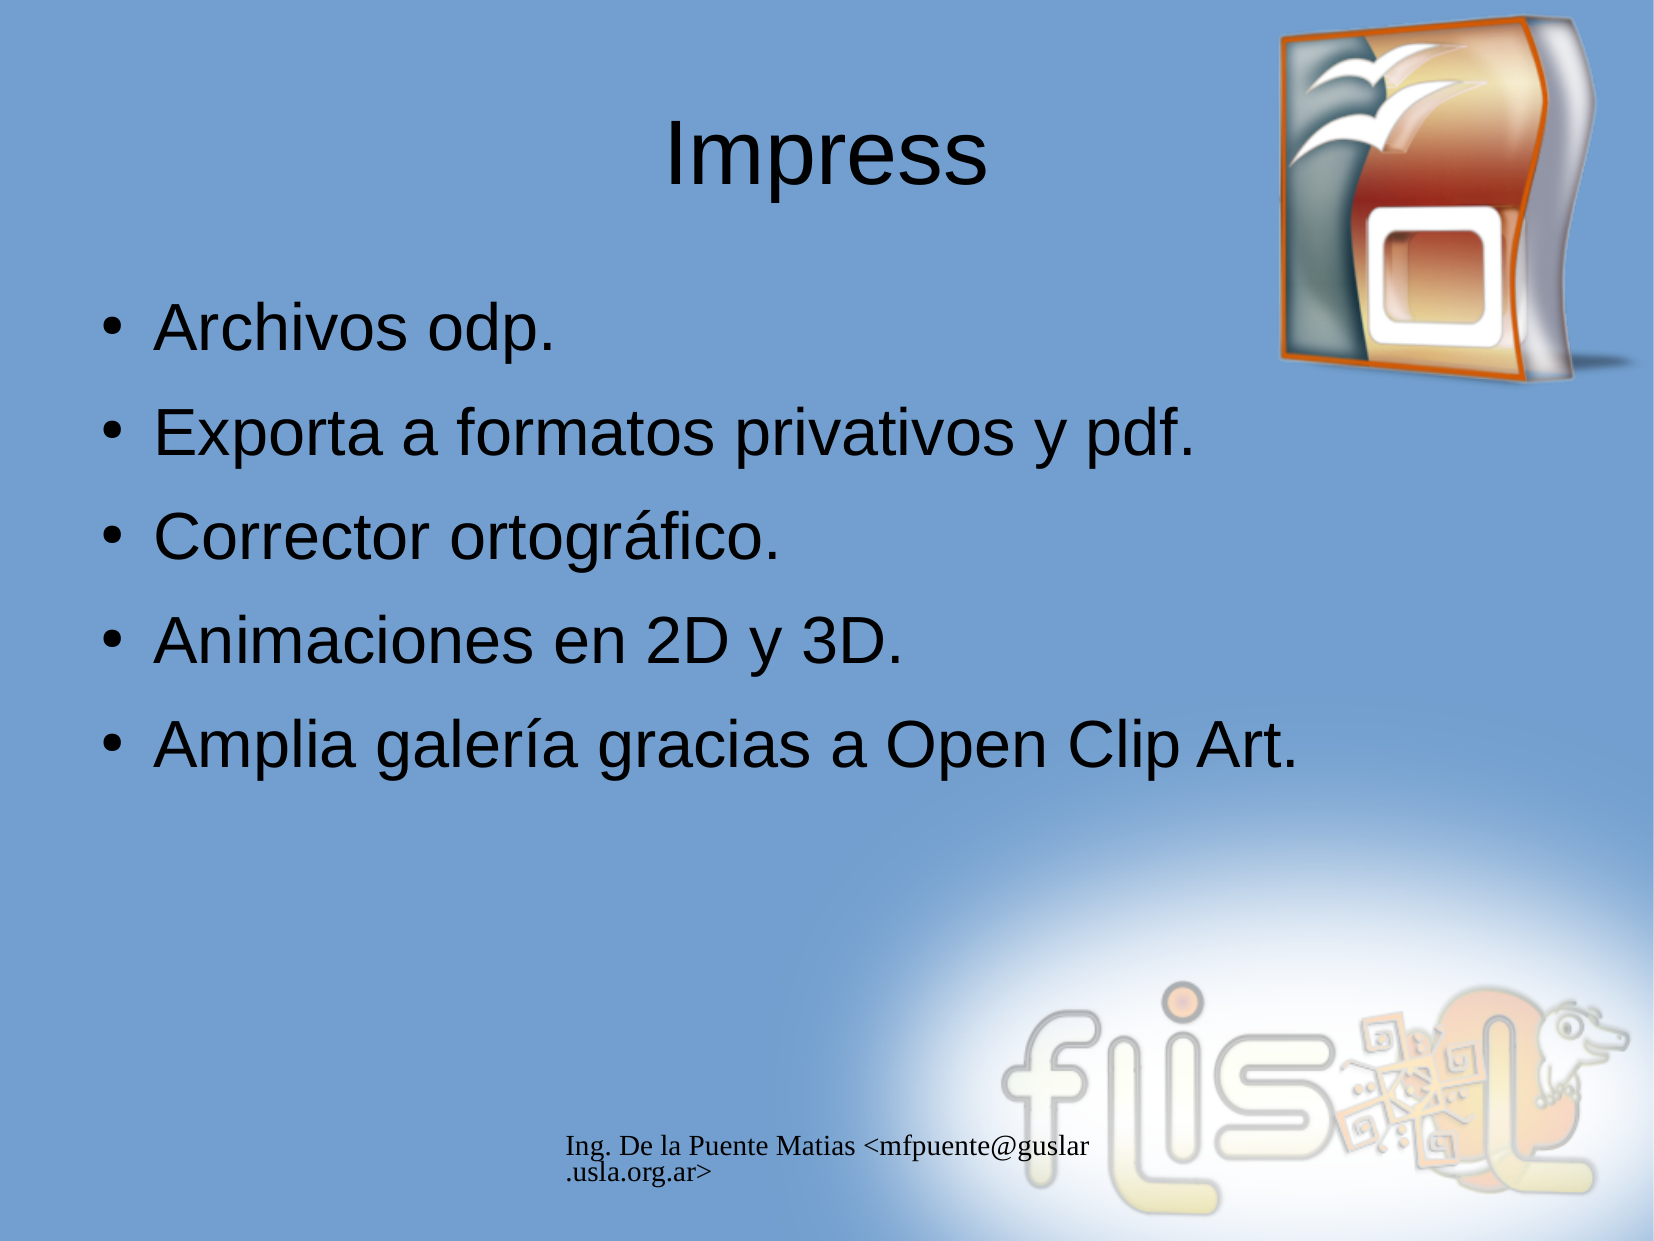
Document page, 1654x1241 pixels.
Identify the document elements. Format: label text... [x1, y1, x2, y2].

picture [0, 0, 1654, 1241]
list Archivos odp. Exporta a formatos privativos y pdf. Corrector ortográfico. Animaciones en 2D y 3D. Amplia galería gracias a Open Clip Art. [82, 290, 1571, 1094]
title Impress [82, 56, 1253, 250]
